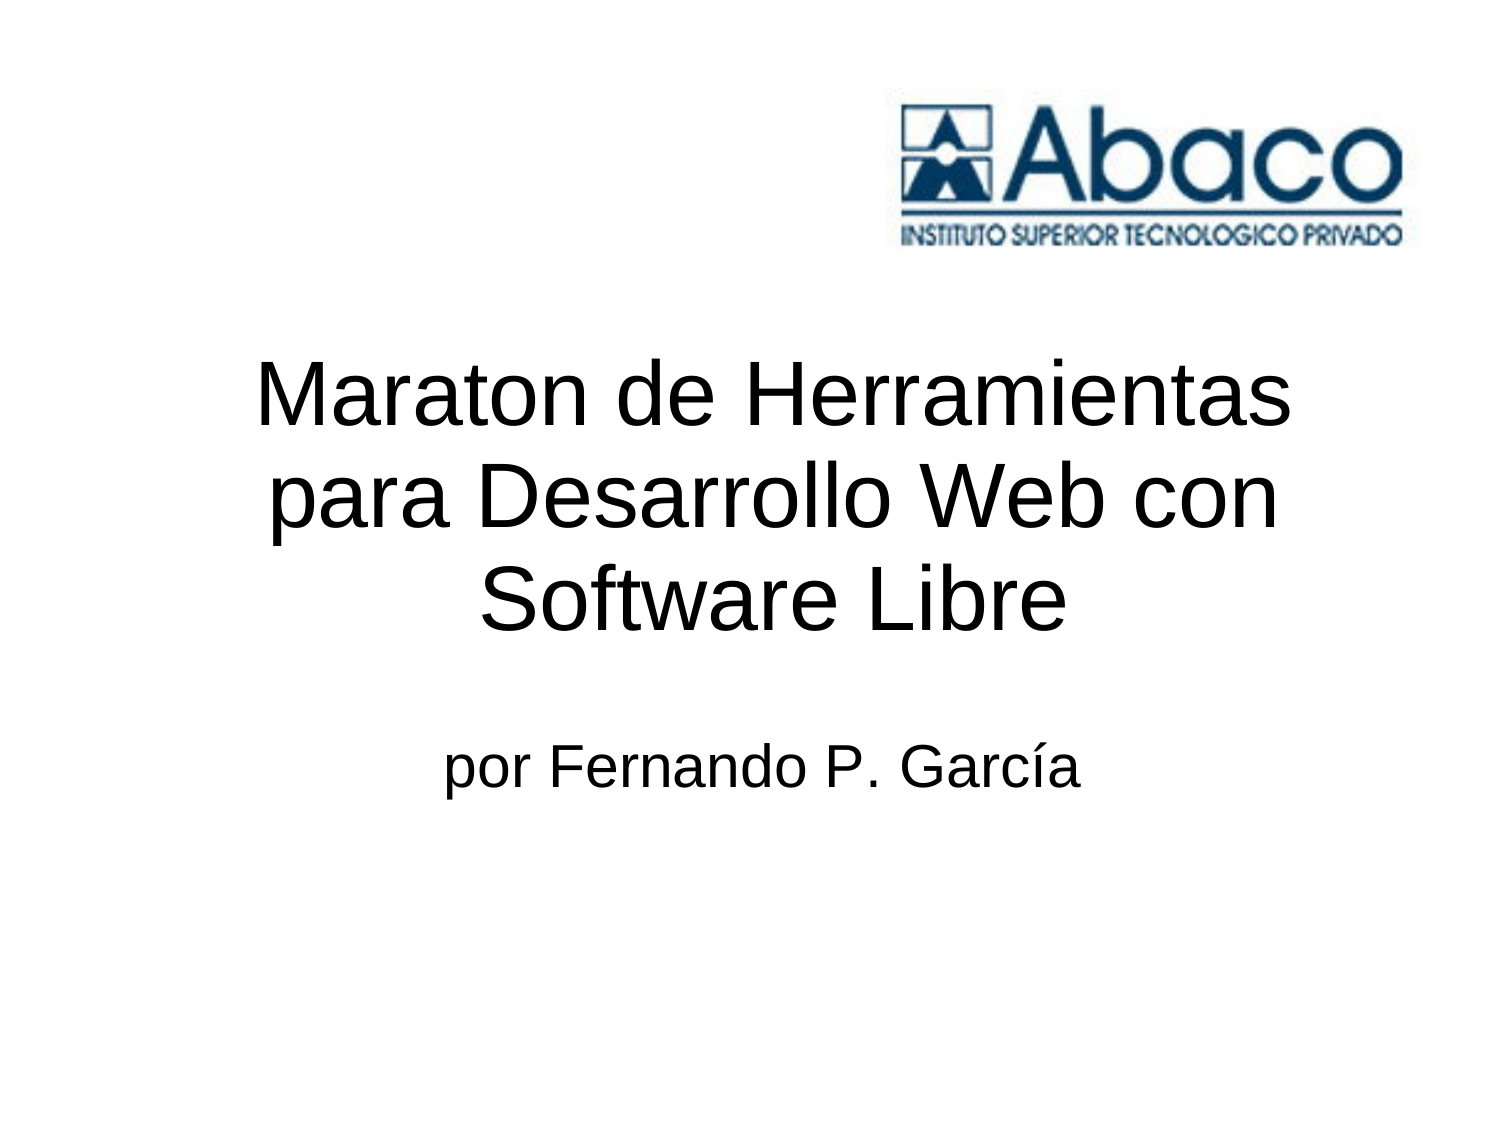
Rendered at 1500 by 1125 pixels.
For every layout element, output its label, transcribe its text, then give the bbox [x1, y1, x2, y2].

title Maraton de Herramientas para Desarrollo Web con Software Libre [133, 330, 1415, 645]
picture [885, 88, 1420, 266]
subtitle por Fernando P. García [110, 645, 1416, 887]
